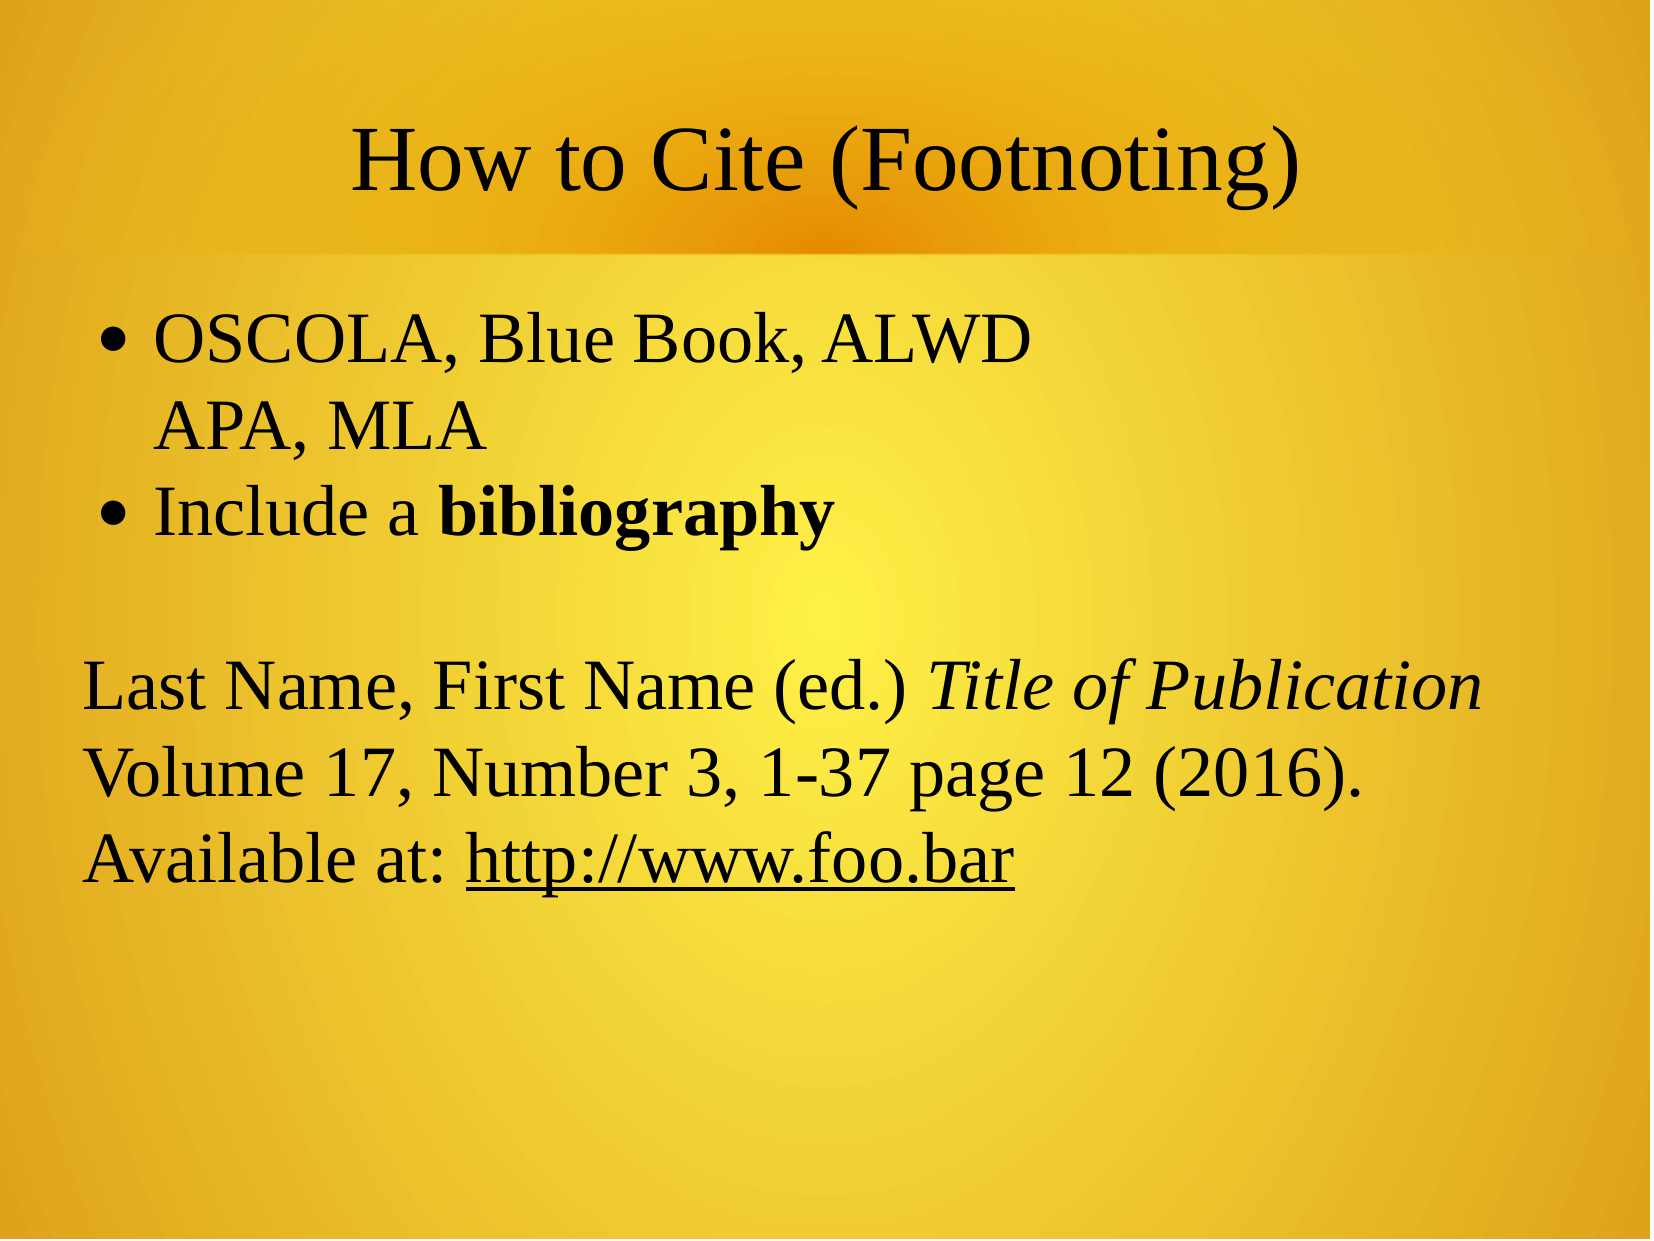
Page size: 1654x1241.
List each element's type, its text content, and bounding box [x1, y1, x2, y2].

text_box OSCOLA, Blue Book, ALWD APA, MLA Include a bibliography Last Name, First Name (ed.) Title of Publication Volume 17, Number 3, 1-37 page 12 (2016). Available at: http://www.foo.bar [82, 290, 1571, 1010]
text_box How to Cite (Footnoting) [82, 49, 1571, 257]
picture [0, 0, 1650, 1239]
